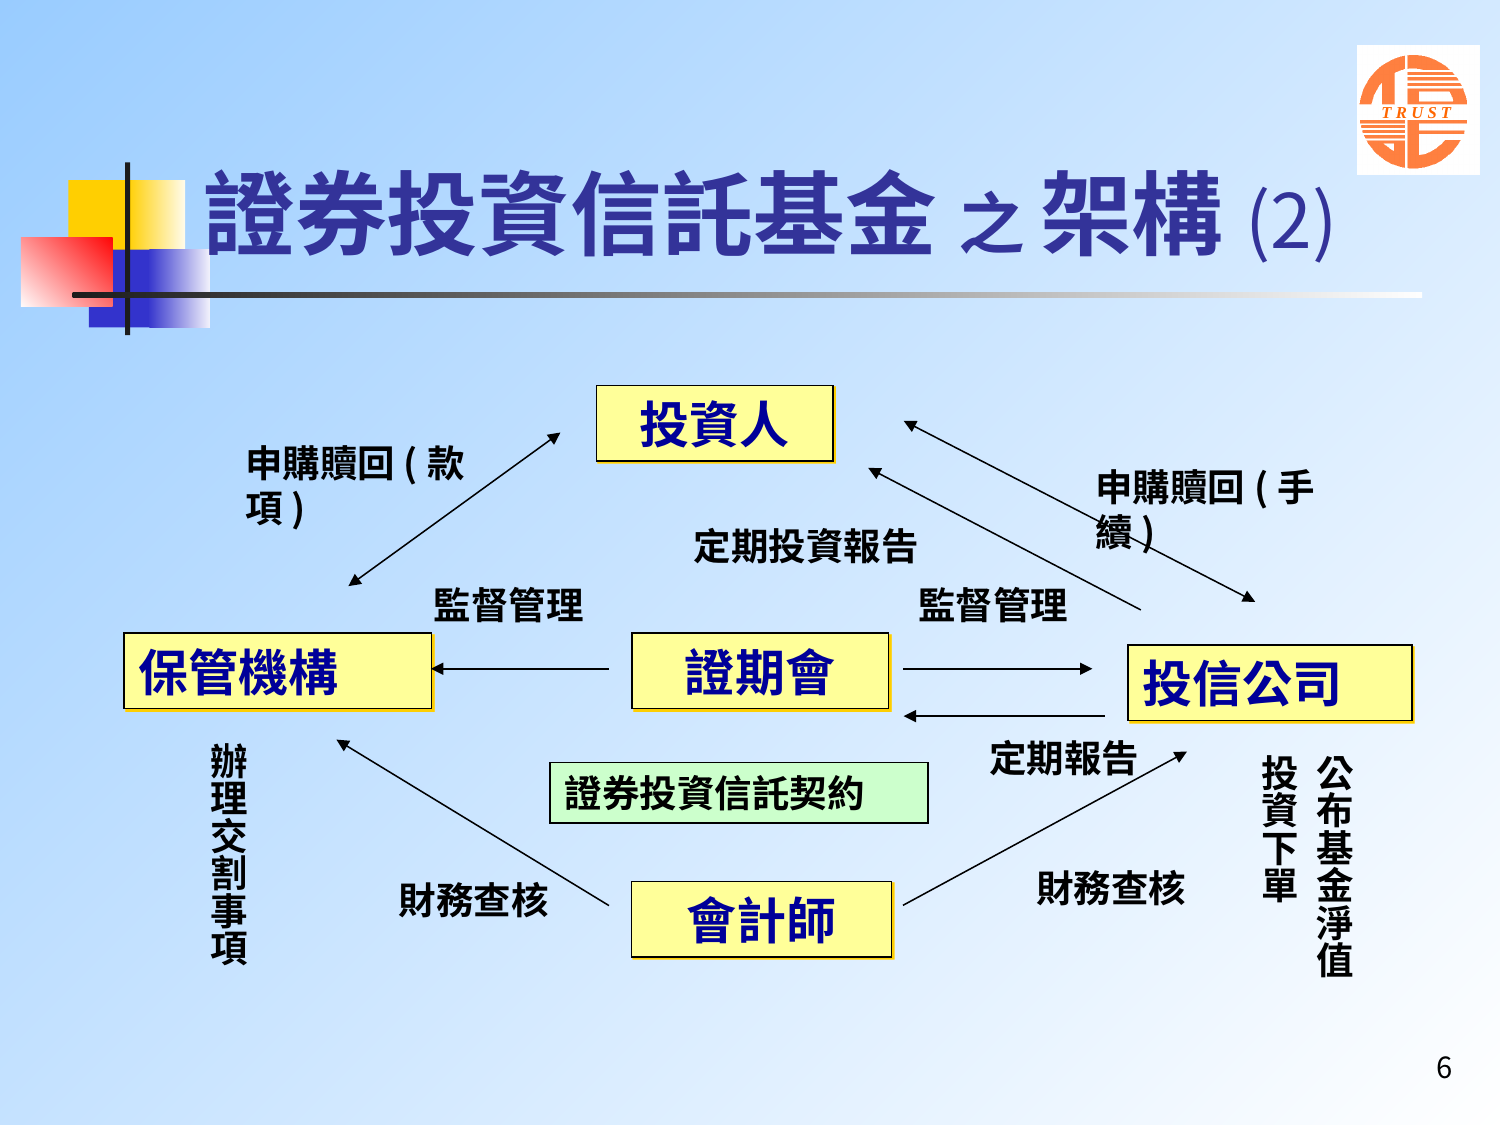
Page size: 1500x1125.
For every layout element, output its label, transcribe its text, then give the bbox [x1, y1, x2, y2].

text_box 定期報告 [1122, 759, 1176, 789]
text_box 監督管理 [419, 574, 621, 635]
text_box 會計師 [631, 881, 892, 957]
text_box 證券投資信託契約 [549, 762, 929, 823]
text_box 財務查核 [553, 869, 573, 882]
text_box 公布基金淨值 投資下單 [1234, 739, 1364, 1012]
text_box 監督管理 [1076, 574, 1105, 589]
text_box 申購贖回(款項) [418, 451, 538, 538]
text_box 申購贖回(手續) [1080, 513, 1174, 562]
text_box 證期會 [631, 633, 889, 709]
text_box 財務查核 [1021, 857, 1223, 919]
title 證券投資信託基金 之 架構(2) [188, 35, 1468, 276]
text_box 投資人 [596, 385, 833, 461]
text_box 監督管理 [903, 574, 1105, 635]
text_box 財務查核 [383, 869, 573, 930]
text_box 申購贖回(手續) [1080, 456, 1388, 562]
text_box 辦理交割事項 [183, 727, 259, 1024]
text_box T R U S T [1362, 96, 1470, 127]
chart [1357, 45, 1480, 175]
text_box 保管機構 [123, 633, 432, 709]
text_box 定期投資報告 [679, 515, 951, 576]
text_box 申購贖回(款項) [230, 432, 538, 538]
text_box 投信公司 [1128, 645, 1412, 721]
text_box 定期報告 [974, 727, 1176, 789]
